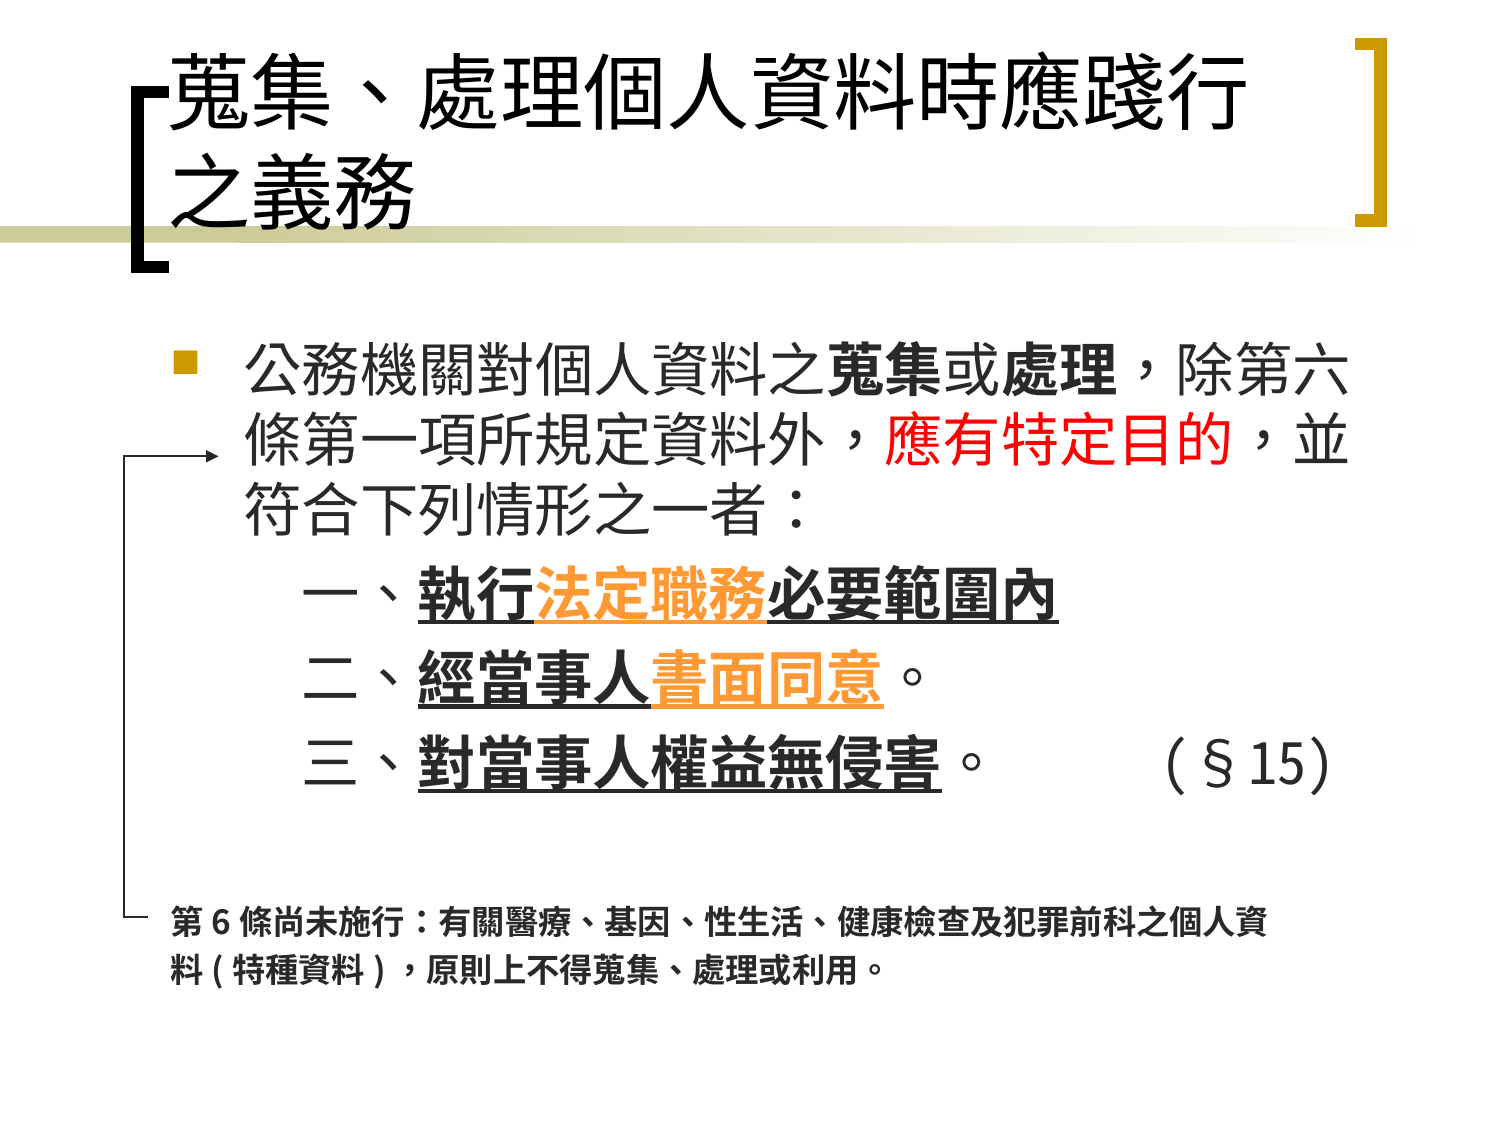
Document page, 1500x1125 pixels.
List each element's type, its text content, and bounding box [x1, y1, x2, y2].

title 蒐集、處理個人資料時應踐行之義務 [152, 15, 1328, 248]
list 公務機關對個人資料之蒐集或處理，除第六條第一項所規定資料外，應有特定目的，並符合下列情形之一者： 一、執行法定職務必要範圍內 二、經當事人書面同意。 三、對當事人權益無侵害。 (§15) 第6條尚未施行：有關醫療、基因、性生活、健康檢查及犯罪前科之個人資 料(特種資料)，原則上不得蒐集、處理或利用。 [155, 324, 1413, 1000]
